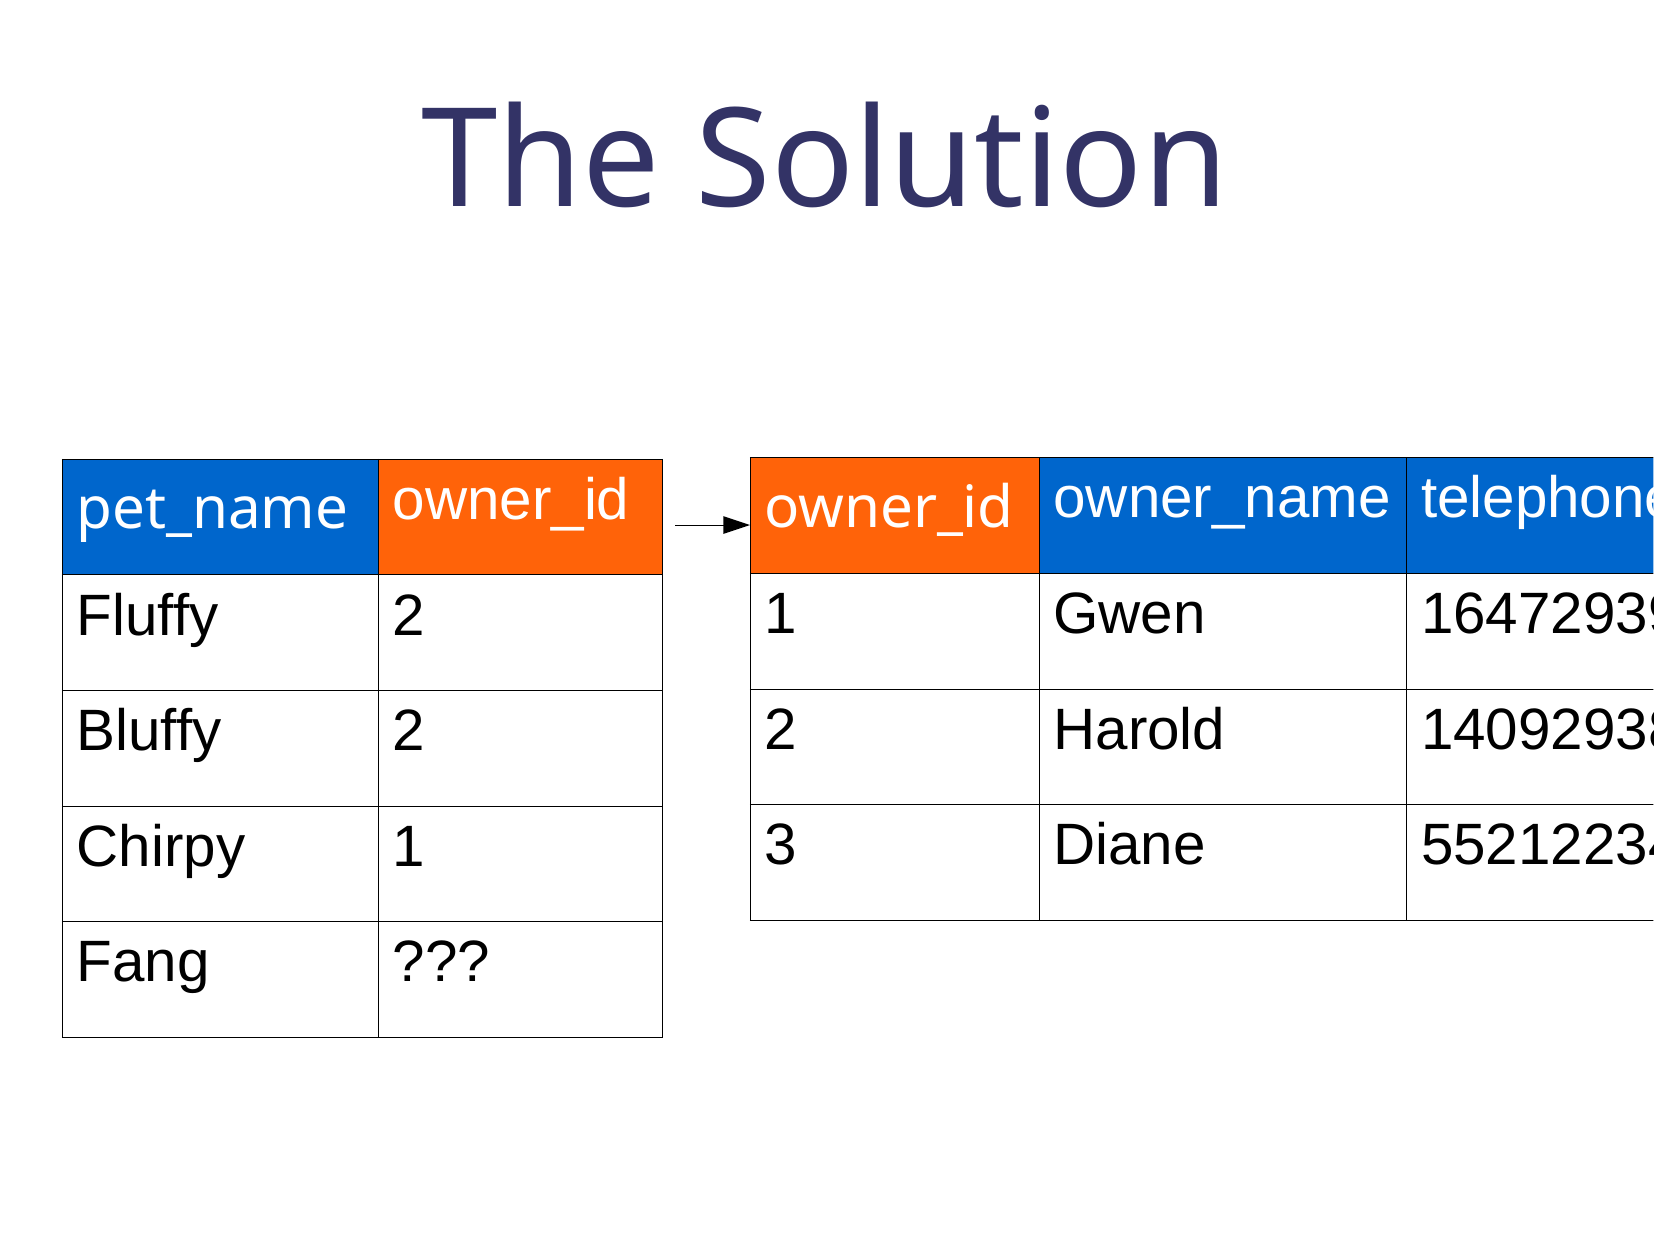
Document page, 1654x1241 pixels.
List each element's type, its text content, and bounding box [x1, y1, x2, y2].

title The Solution [37, 56, 1613, 250]
table_cell 16472939823 [1407, 574, 1654, 689]
table_cell Diane [1040, 805, 1406, 920]
table_cell 2 [379, 575, 662, 690]
table_cell Chirpy [63, 807, 378, 921]
table_header telephone [1407, 458, 1654, 573]
table_cell 552122347849 [1407, 805, 1654, 920]
table_header owner_name [1040, 458, 1406, 573]
table_cell Gwen [1040, 574, 1406, 689]
table_cell Fang [63, 922, 378, 1037]
table_cell ??? [379, 922, 662, 1037]
table_cell 14092938489 [1407, 690, 1654, 804]
table_cell Bluffy [63, 691, 378, 806]
table_cell 3 [751, 805, 1039, 920]
table_cell Fluffy [63, 575, 378, 690]
table_header pet_name [63, 460, 378, 574]
table_cell Harold [1040, 690, 1406, 804]
table_header owner_id [751, 458, 1039, 573]
table_cell 2 [379, 691, 662, 806]
table_header owner_id [379, 460, 662, 574]
table_cell 1 [379, 807, 662, 921]
table_cell 2 [751, 690, 1039, 804]
table_cell 1 [751, 574, 1039, 689]
